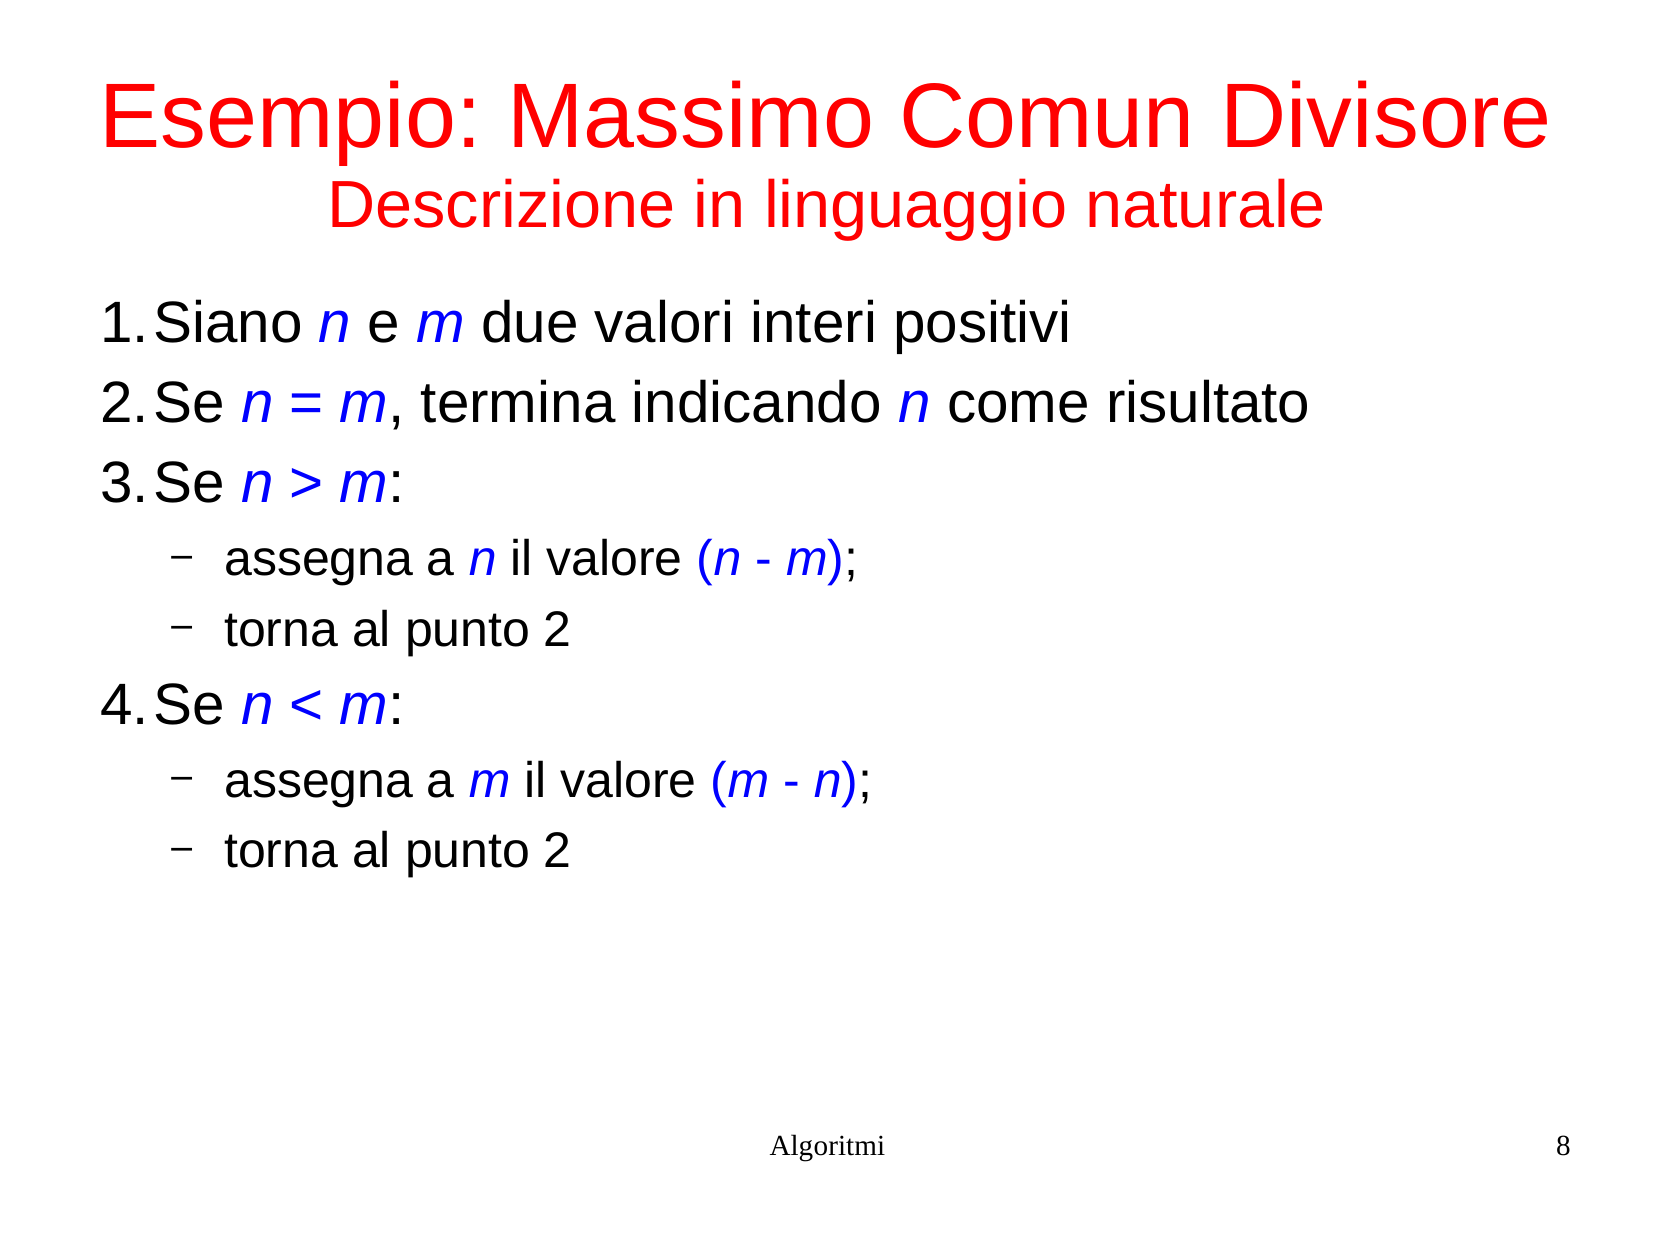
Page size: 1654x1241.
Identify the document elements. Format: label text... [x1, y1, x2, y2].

title Esempio: Massimo Comun Divisore Descrizione in linguaggio naturale [82, 49, 1571, 257]
list Siano n e m due valori interi positivi Se n = m, termina indicando n come risultato Se n > m: assegna a n il valore (n - m); torna al punto 2 Se n < m: assegna a m il valore (m - n); torna al punto 2 [82, 290, 1571, 1088]
